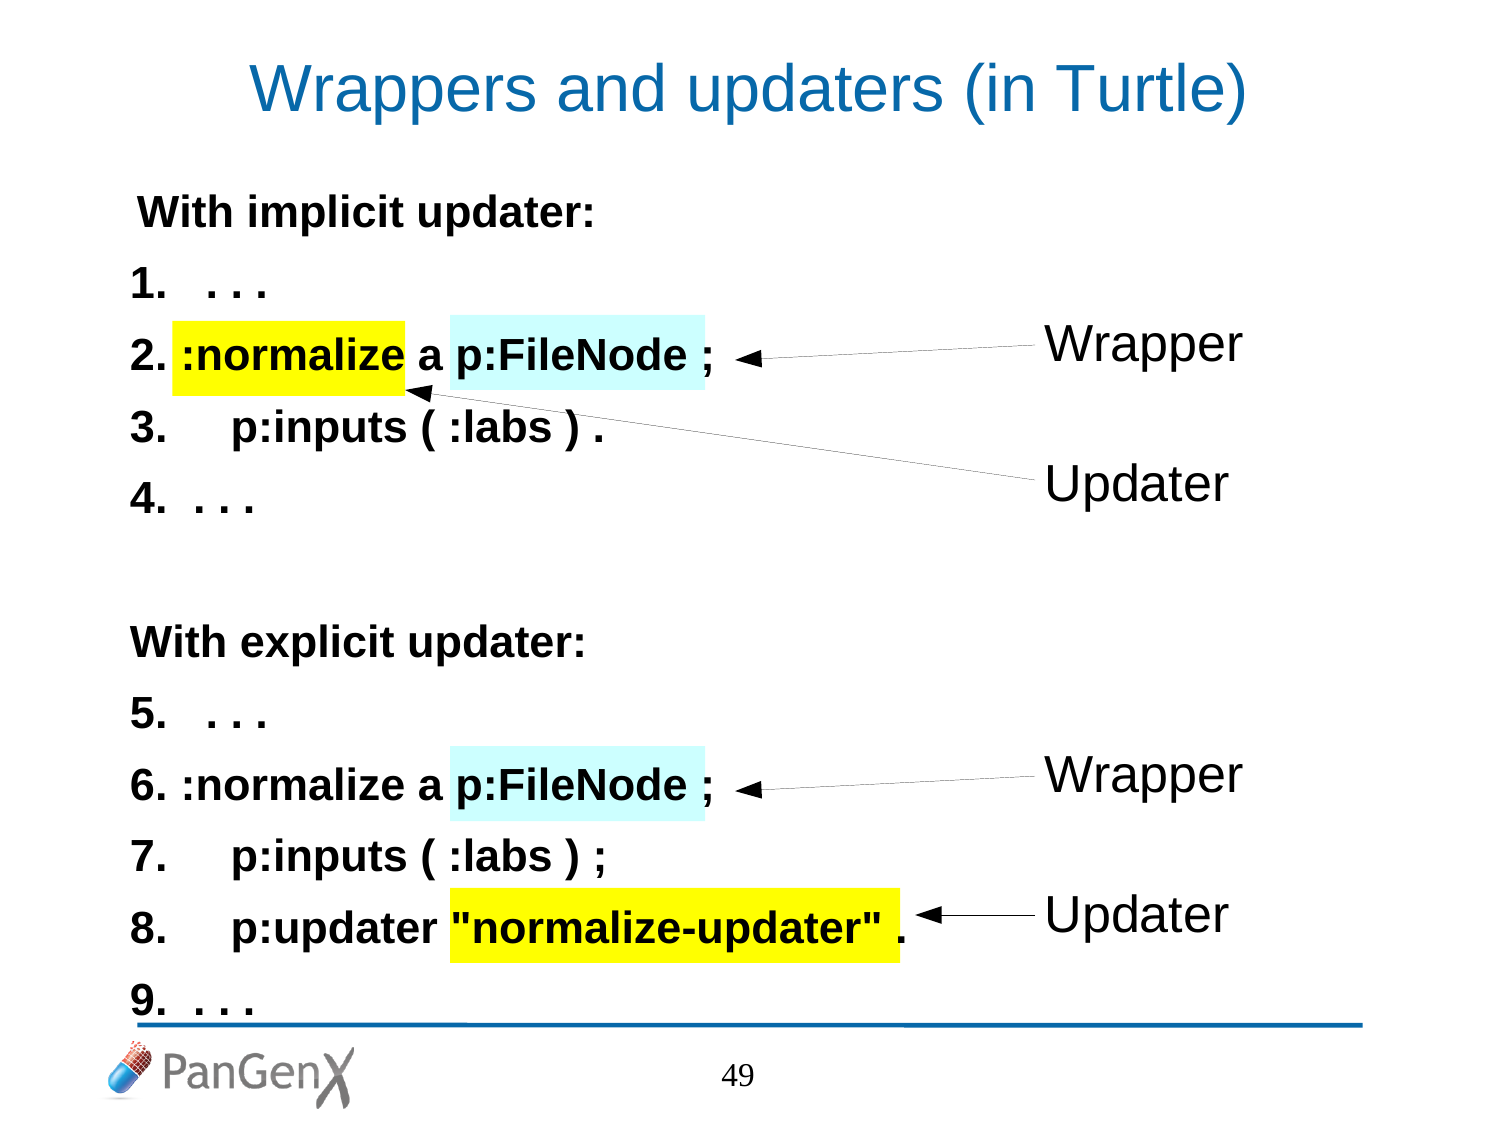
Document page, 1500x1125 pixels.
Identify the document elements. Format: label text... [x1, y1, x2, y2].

text_box Updater [1029, 441, 1245, 520]
text_box Wrapper [1029, 732, 1260, 811]
text_box Updater [1029, 872, 1245, 951]
list With implicit updater: . . . :normalize a p:FileNode ; p:inputs ( :labs ) . . . . With explicit updater: . . . :normalize a p:FileNode ; p:inputs ( :labs ) ; p:updater "normalize-updater" . . . . [115, 164, 1387, 1036]
picture [89, 1041, 354, 1109]
title Wrappers and updaters (in Turtle) [0, 6, 1500, 149]
text_box Wrapper [1029, 301, 1260, 380]
